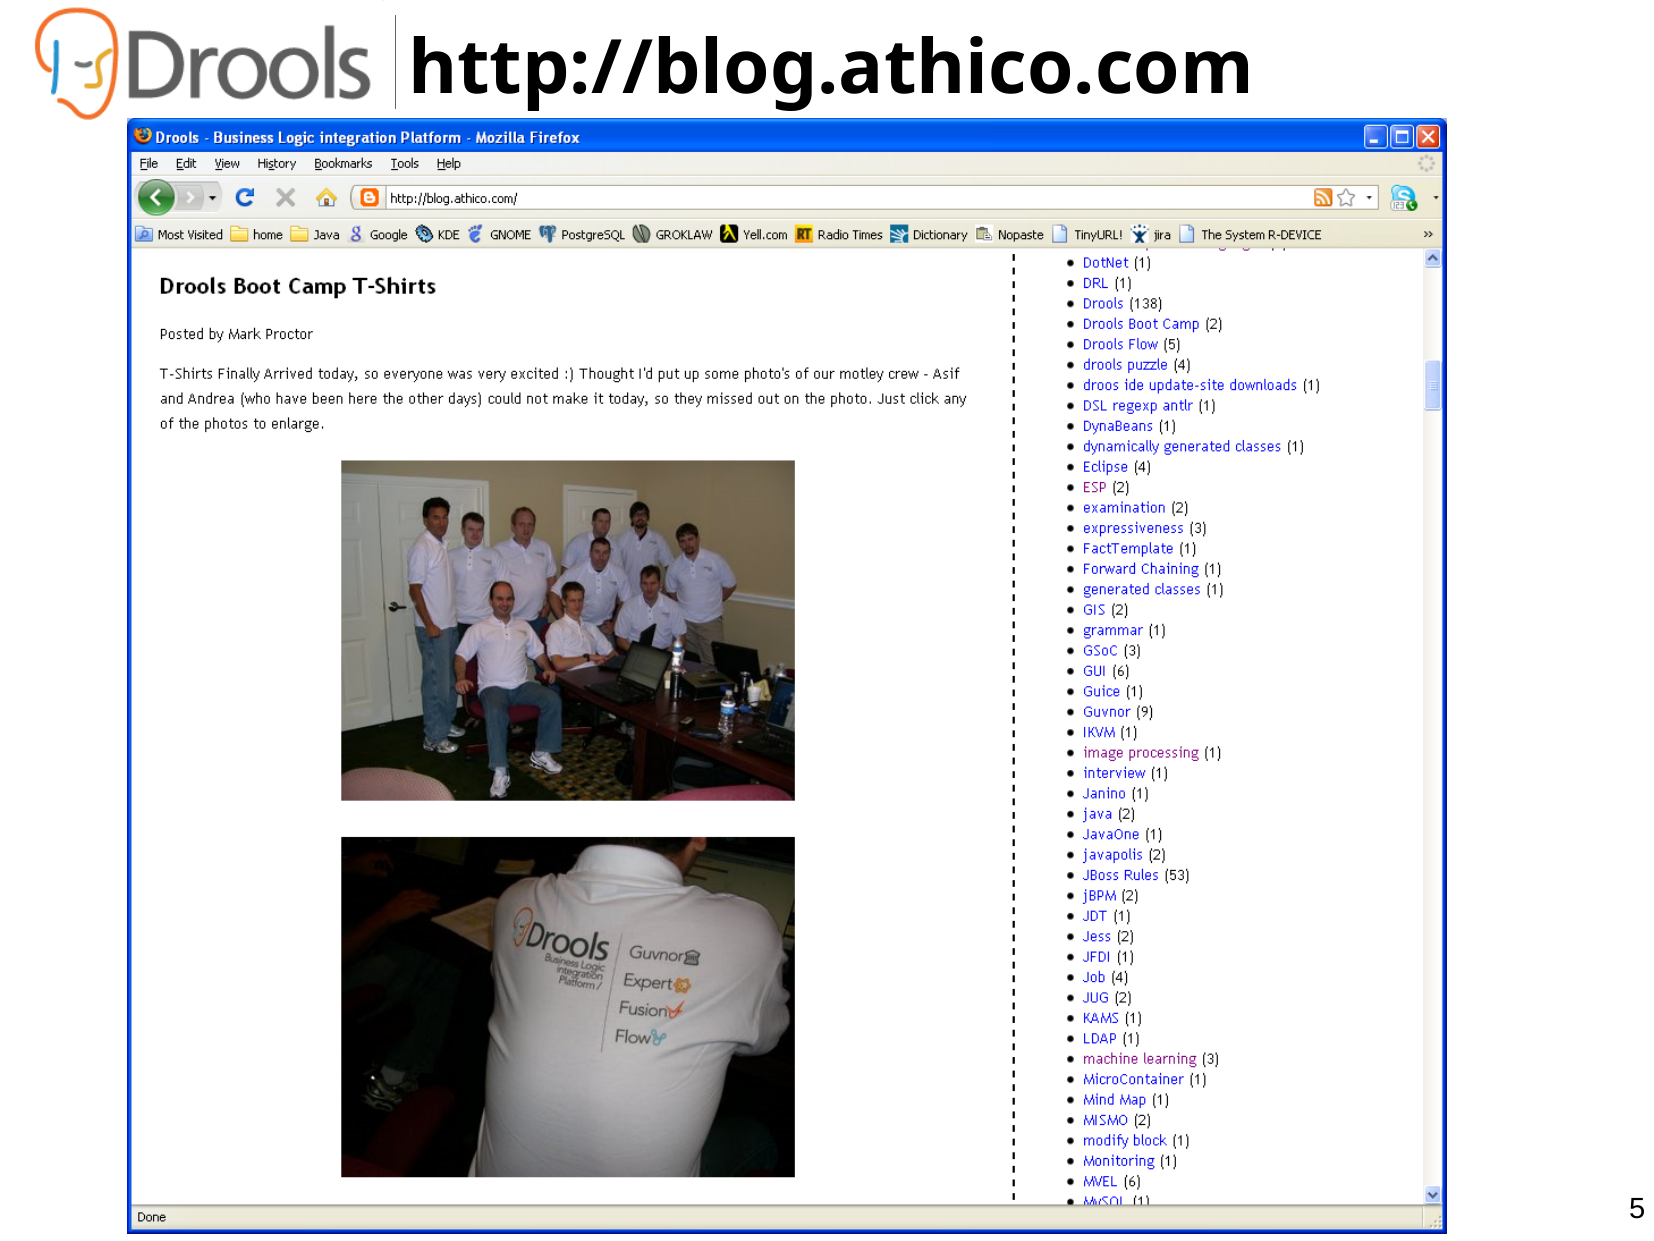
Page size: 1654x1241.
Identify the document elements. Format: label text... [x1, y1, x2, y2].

title http://blog.athico.com [408, 10, 1625, 119]
picture [29, 0, 1447, 1234]
